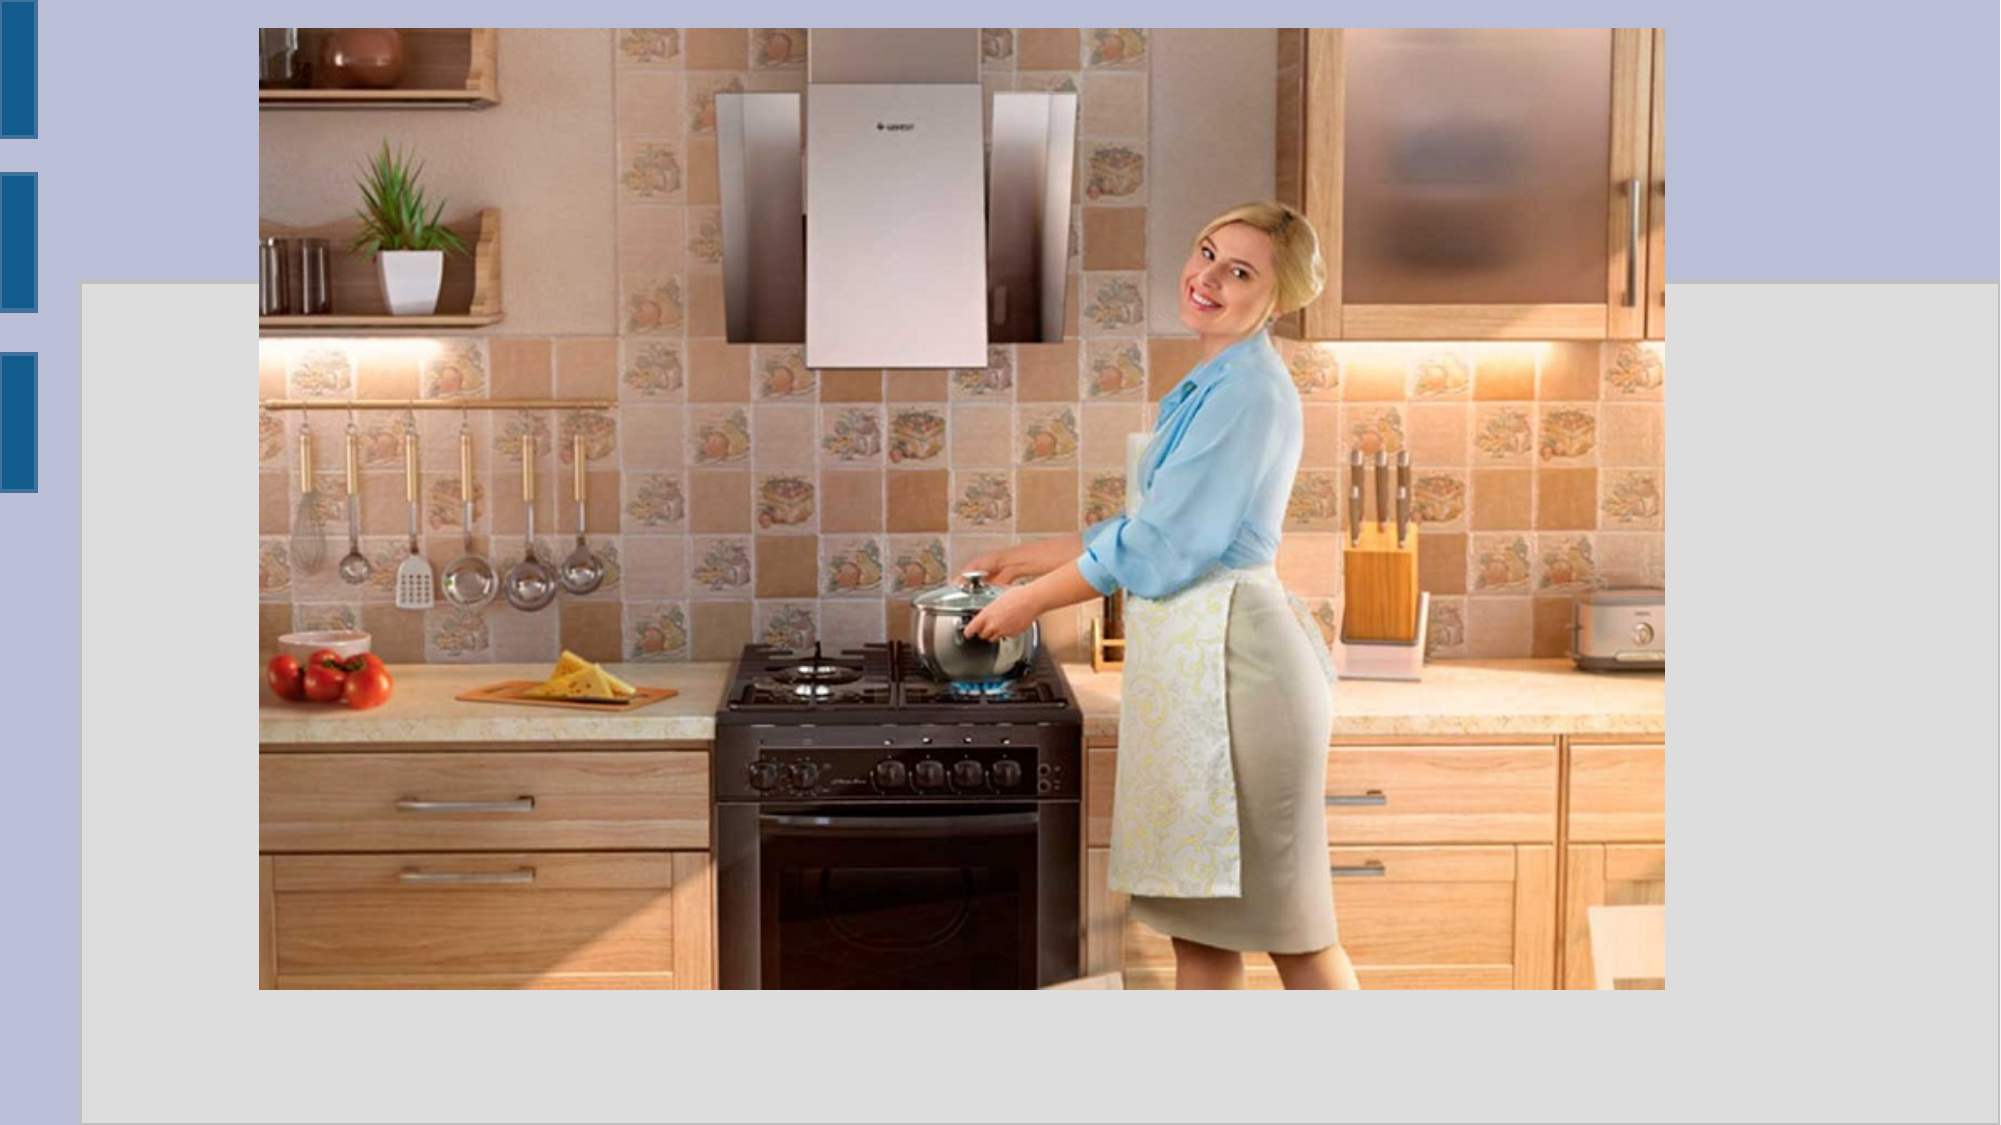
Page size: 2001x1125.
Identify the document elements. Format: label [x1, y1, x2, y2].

picture [259, 28, 1665, 990]
